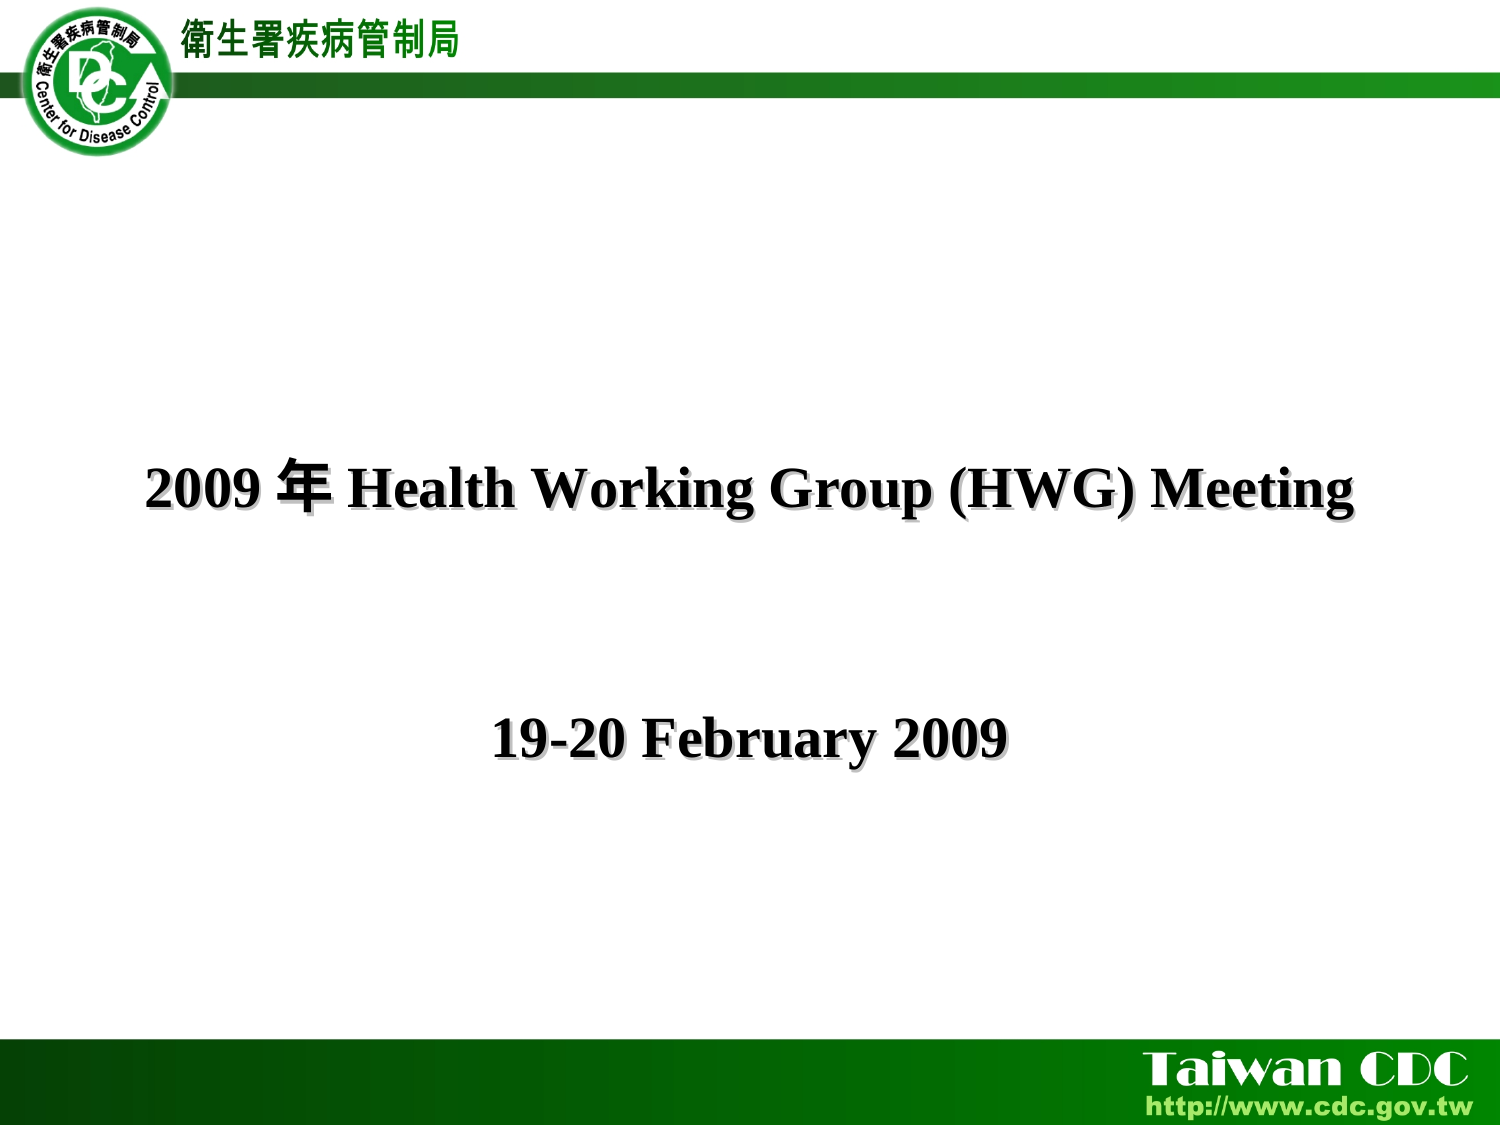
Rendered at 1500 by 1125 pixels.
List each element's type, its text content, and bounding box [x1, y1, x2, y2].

title 2009年Health Working Group (HWG) Meeting 19-20 February 2009 [0, 314, 1500, 905]
